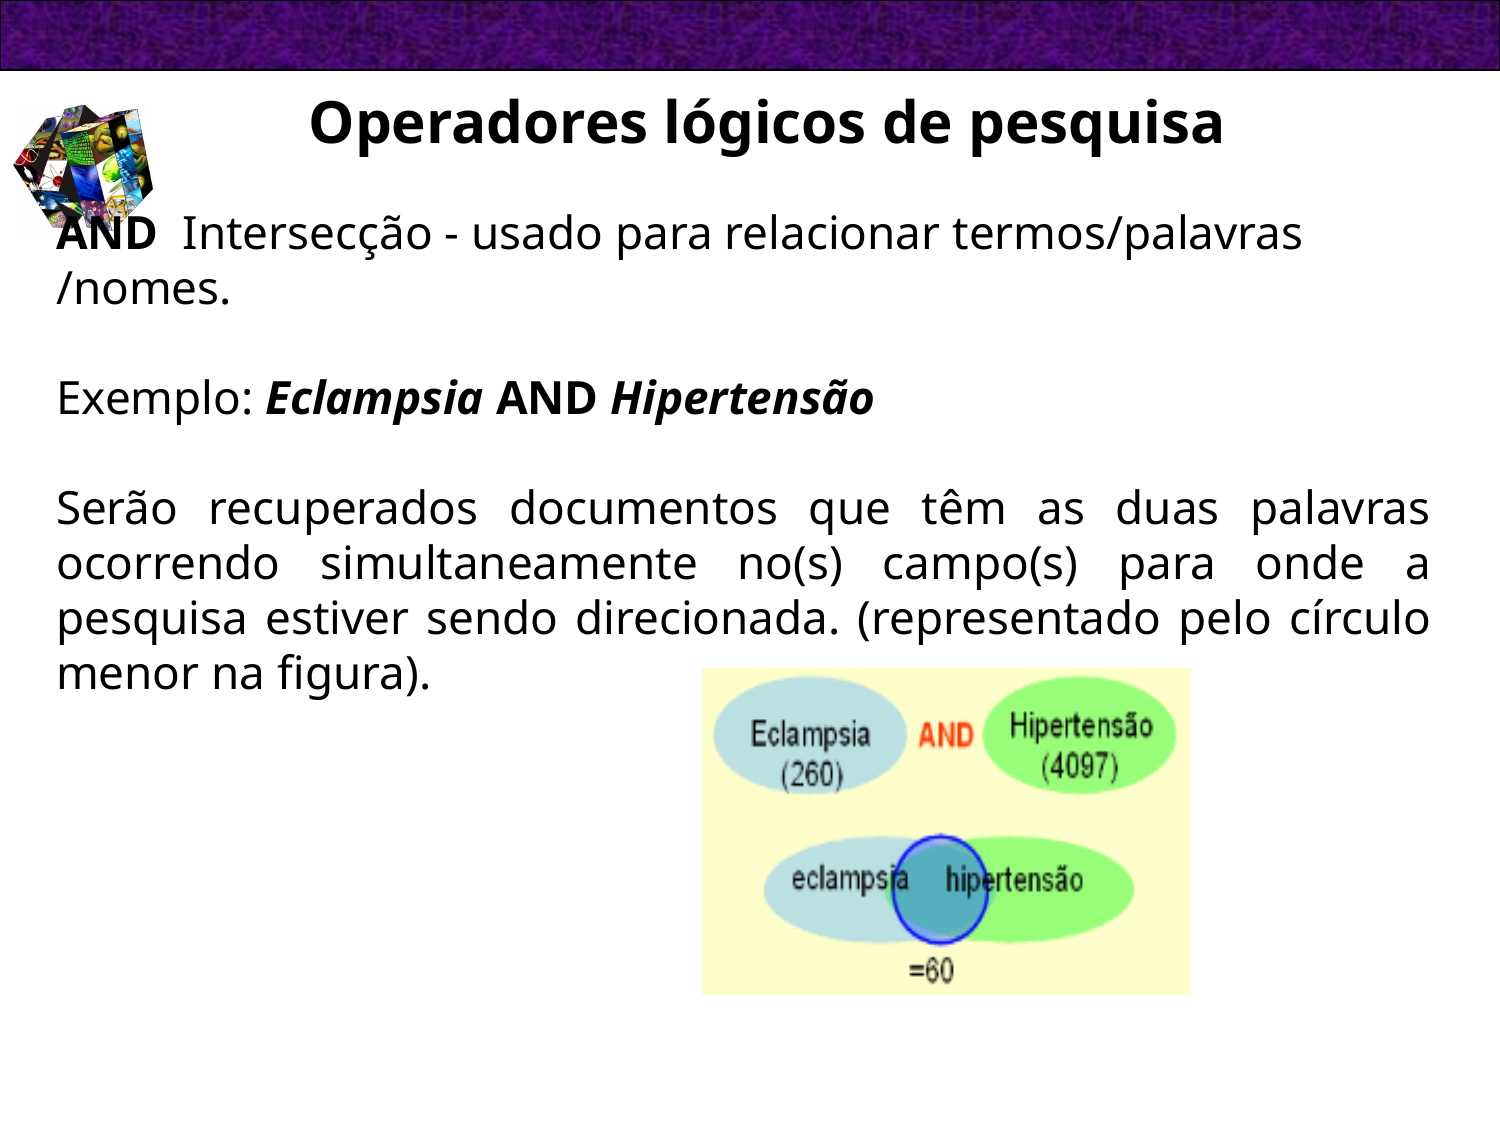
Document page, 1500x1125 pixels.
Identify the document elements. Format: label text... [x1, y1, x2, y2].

text_box Operadores lógicos de pesquisa [100, 78, 1435, 163]
text_box AND Intersecção - usado para relacionar termos/palavras /nomes. Exemplo: Eclampsia AND Hipertensão Serão recuperados documentos que têm as duas palavras ocorrendo simultaneamente no(s) campo(s) para onde a pesquisa estiver sendo direcionada. (representado pelo círculo menor na figura). [41, 196, 1447, 707]
picture [1, 1, 1499, 69]
picture [702, 668, 1191, 995]
